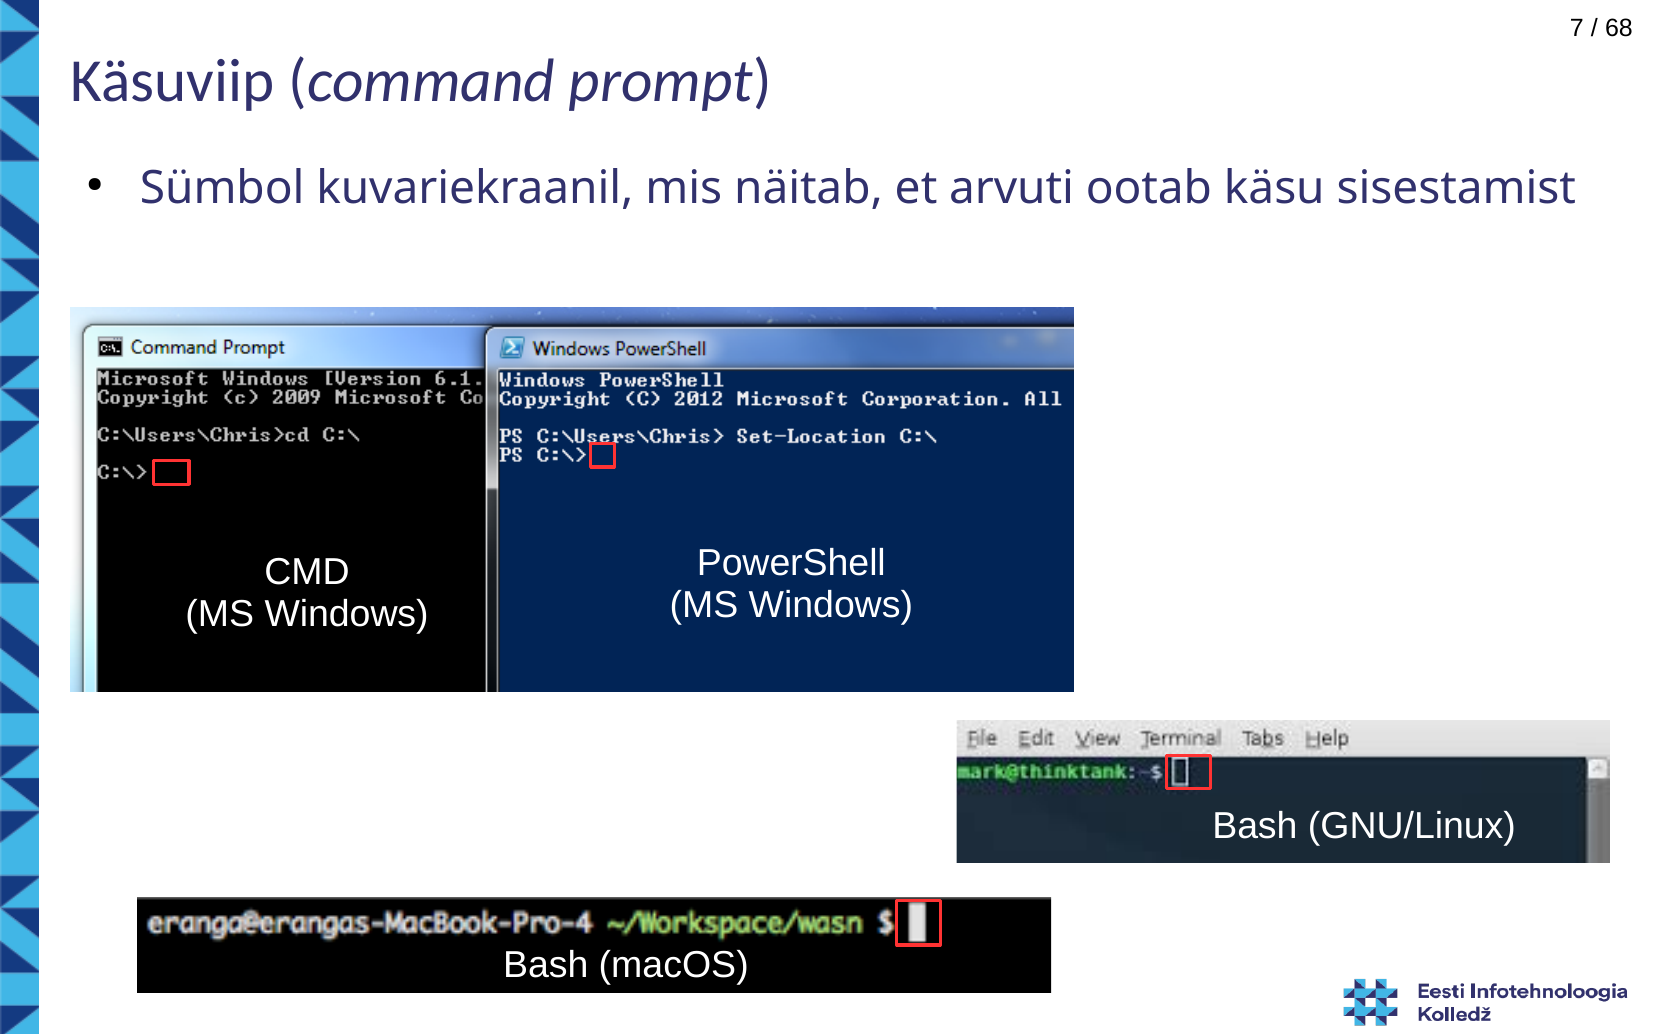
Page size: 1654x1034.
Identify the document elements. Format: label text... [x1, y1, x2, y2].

picture [137, 897, 1052, 993]
text_box Bash (GNU/Linux) [1157, 797, 1571, 857]
picture [956, 720, 1610, 863]
title Käsuviip (command prompt) [70, 41, 1630, 130]
text_box CMD (MS Windows) [153, 543, 461, 643]
text_box Bash (macOS) [401, 935, 851, 993]
picture [70, 307, 1074, 692]
list Sümbol kuvariekraanil, mis näitab, et arvuti ootab käsu sisestamist [68, 153, 1630, 272]
text_box PowerShell (MS Windows) [649, 534, 934, 634]
